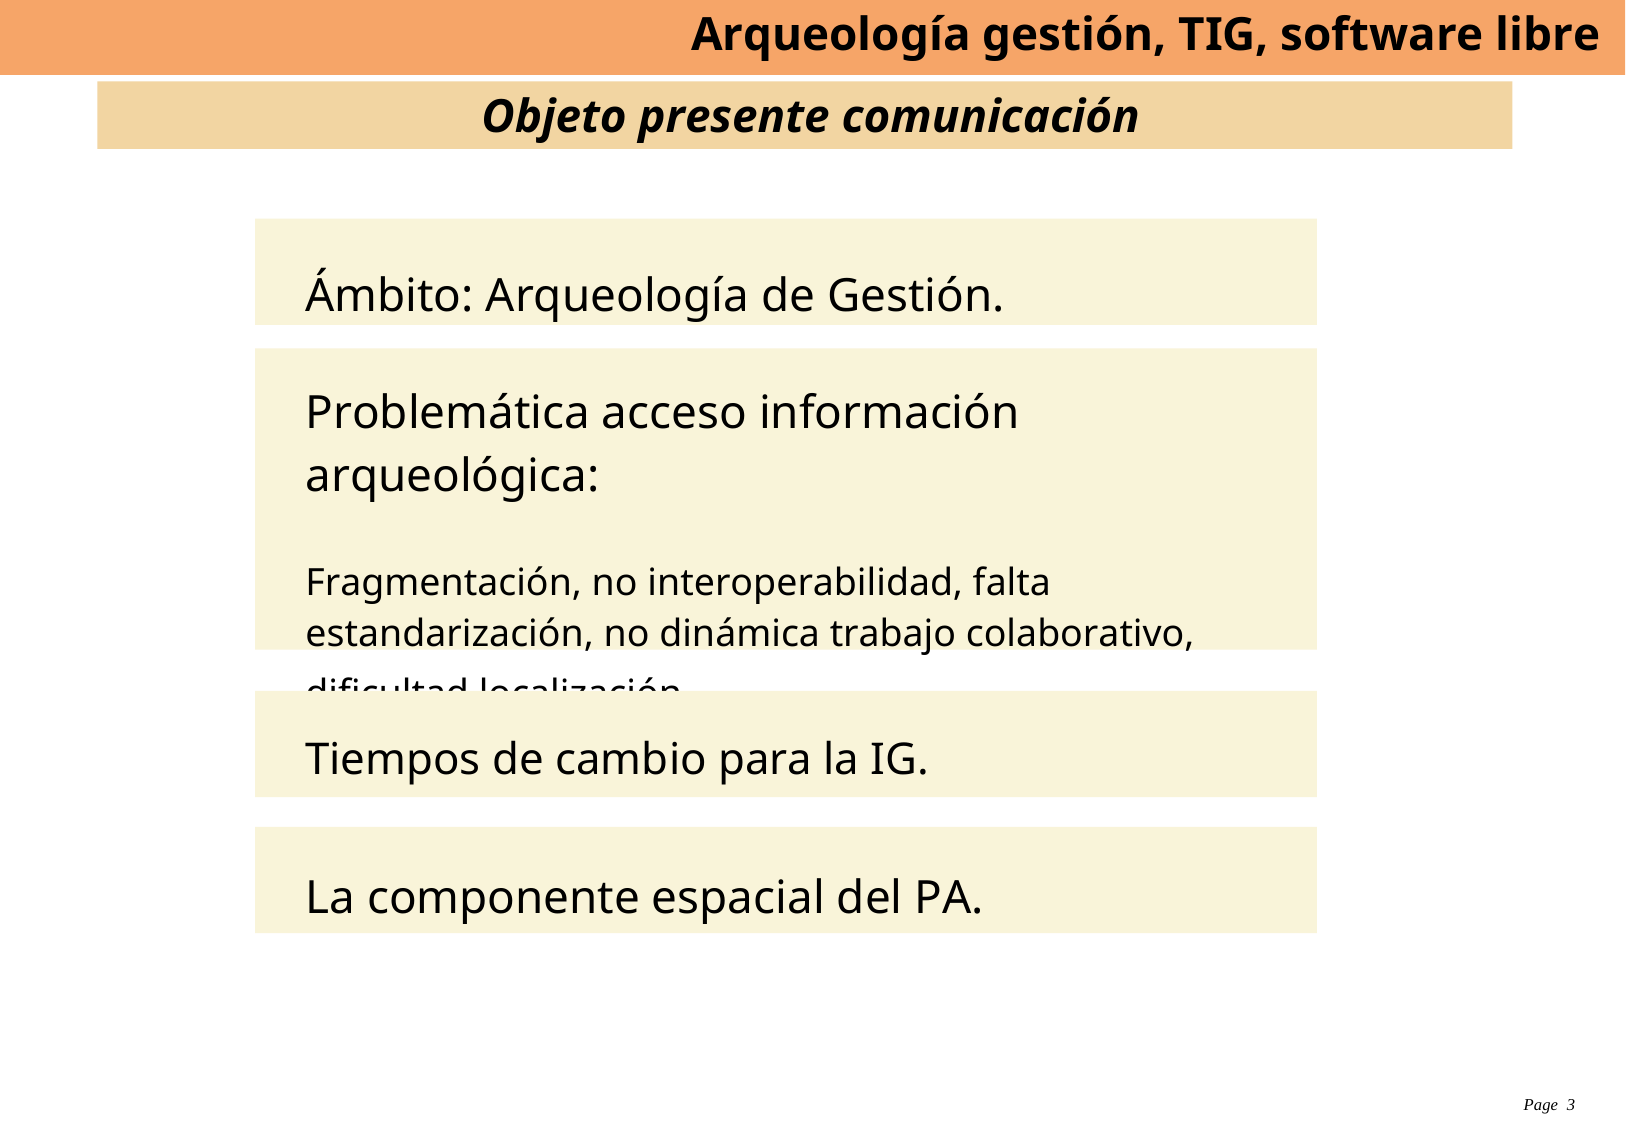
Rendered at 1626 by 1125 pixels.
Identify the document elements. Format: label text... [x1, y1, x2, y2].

text_box La componente espacial del PA. [292, 839, 1205, 934]
text_box Tiempos de cambio para la IG. [292, 704, 1205, 795]
text_box Objeto presente comunicación [97, 81, 1513, 149]
text_box Arqueología gestión, TIG, software libre [600, 0, 1616, 73]
text_box [255, 826, 1317, 934]
text_box Ámbito: Arqueología de Gestión. [292, 237, 1205, 332]
text_box [255, 348, 1317, 650]
text_box [255, 690, 1317, 798]
text_box [0, 0, 1626, 75]
text_box [255, 218, 1317, 325]
text_box Problemática acceso información arqueológica: Fragmentación, no interoperabilidad, falta estandarización, no dinámica trabajo colaborativo, dificultad localización. [292, 373, 1300, 690]
